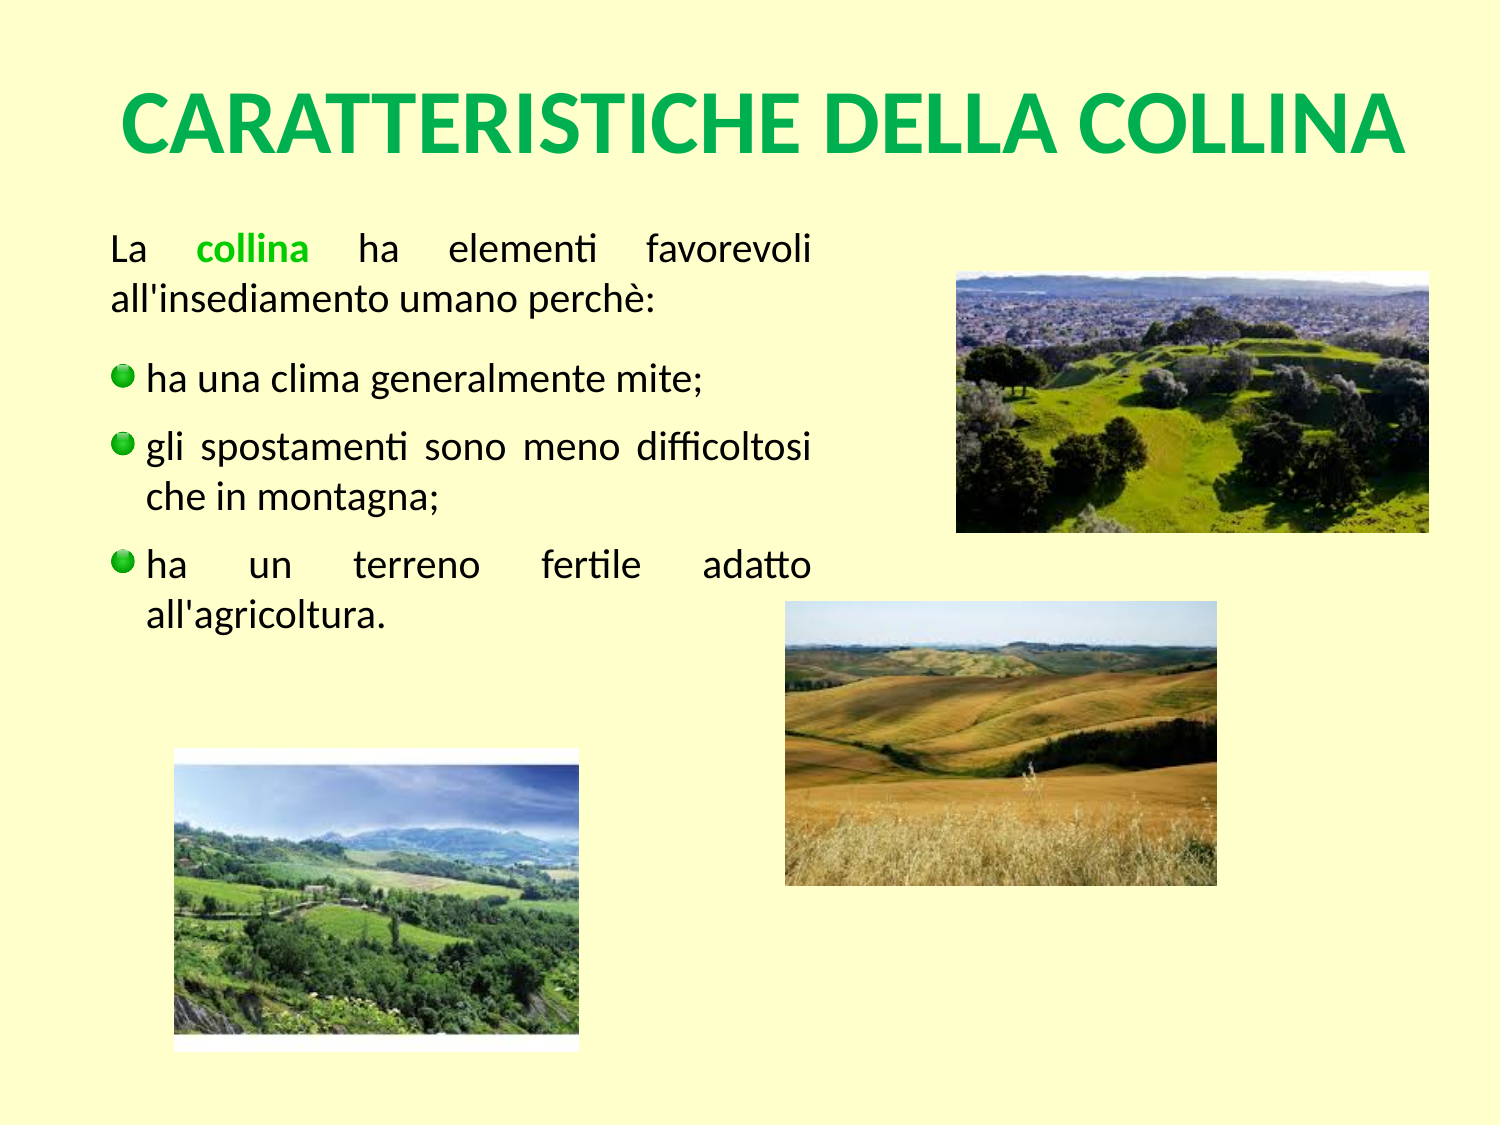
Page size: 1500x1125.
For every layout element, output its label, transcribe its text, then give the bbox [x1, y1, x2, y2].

picture [174, 748, 579, 1052]
list La collina ha elementi favorevoli all'insediamento umano perchè: ha una clima generalmente mite; gli spostamenti sono meno difficoltosi che in montagna; ha un terreno fertile adatto all'agricoltura. [39, 213, 827, 963]
picture [785, 601, 1217, 886]
title CARATTERISTICHE DELLA COLLINA [79, 23, 1430, 212]
picture [956, 271, 1429, 533]
